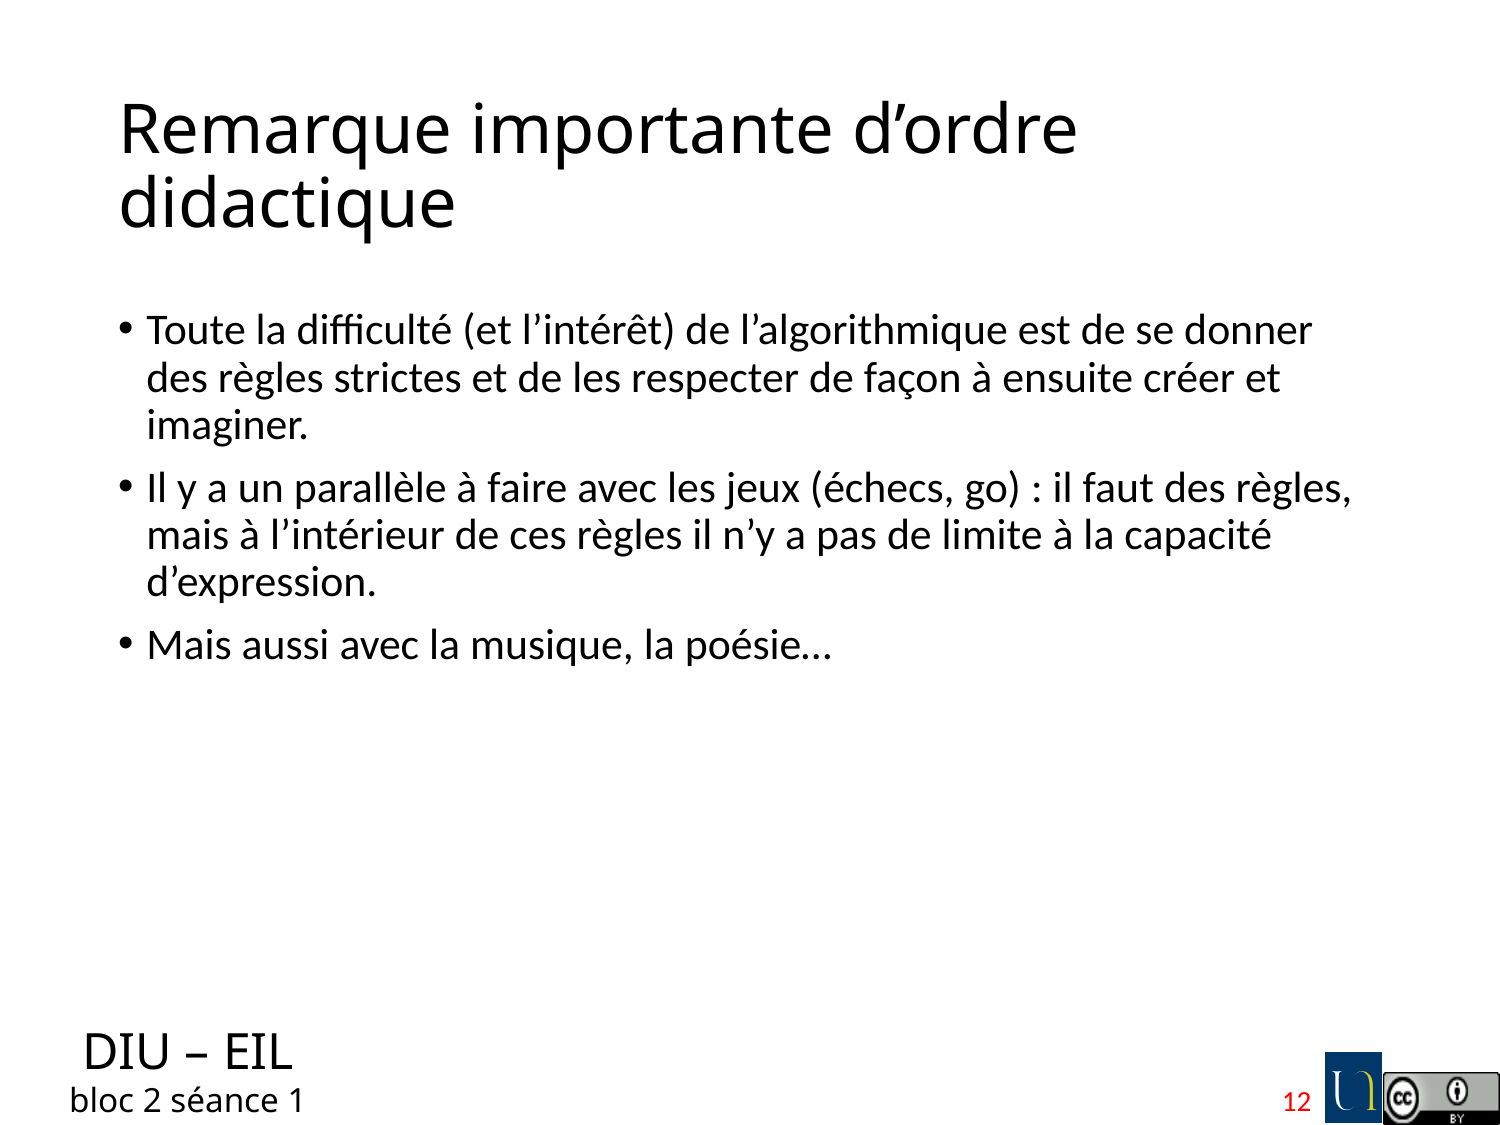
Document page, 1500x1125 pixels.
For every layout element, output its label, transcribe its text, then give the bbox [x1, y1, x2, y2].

picture [1325, 1052, 1382, 1123]
slide_number <numéro> [1240, 1070, 1327, 1125]
picture [1383, 1072, 1500, 1125]
list Toute la difficulté (et l’intérêt) de l’algorithmique est de se donner des règles strictes et de les respecter de façon à ensuite créer et imaginer. Il y a un parallèle à faire avec les jeux (échecs, go) : il faut des règles, mais à l’intérieur de ces règles il n’y a pas de limite à la capacité d’expression. Mais aussi avec la musique, la poésie… [103, 299, 1397, 1014]
title Remarque importante d’ordre didactique [103, 59, 1397, 278]
